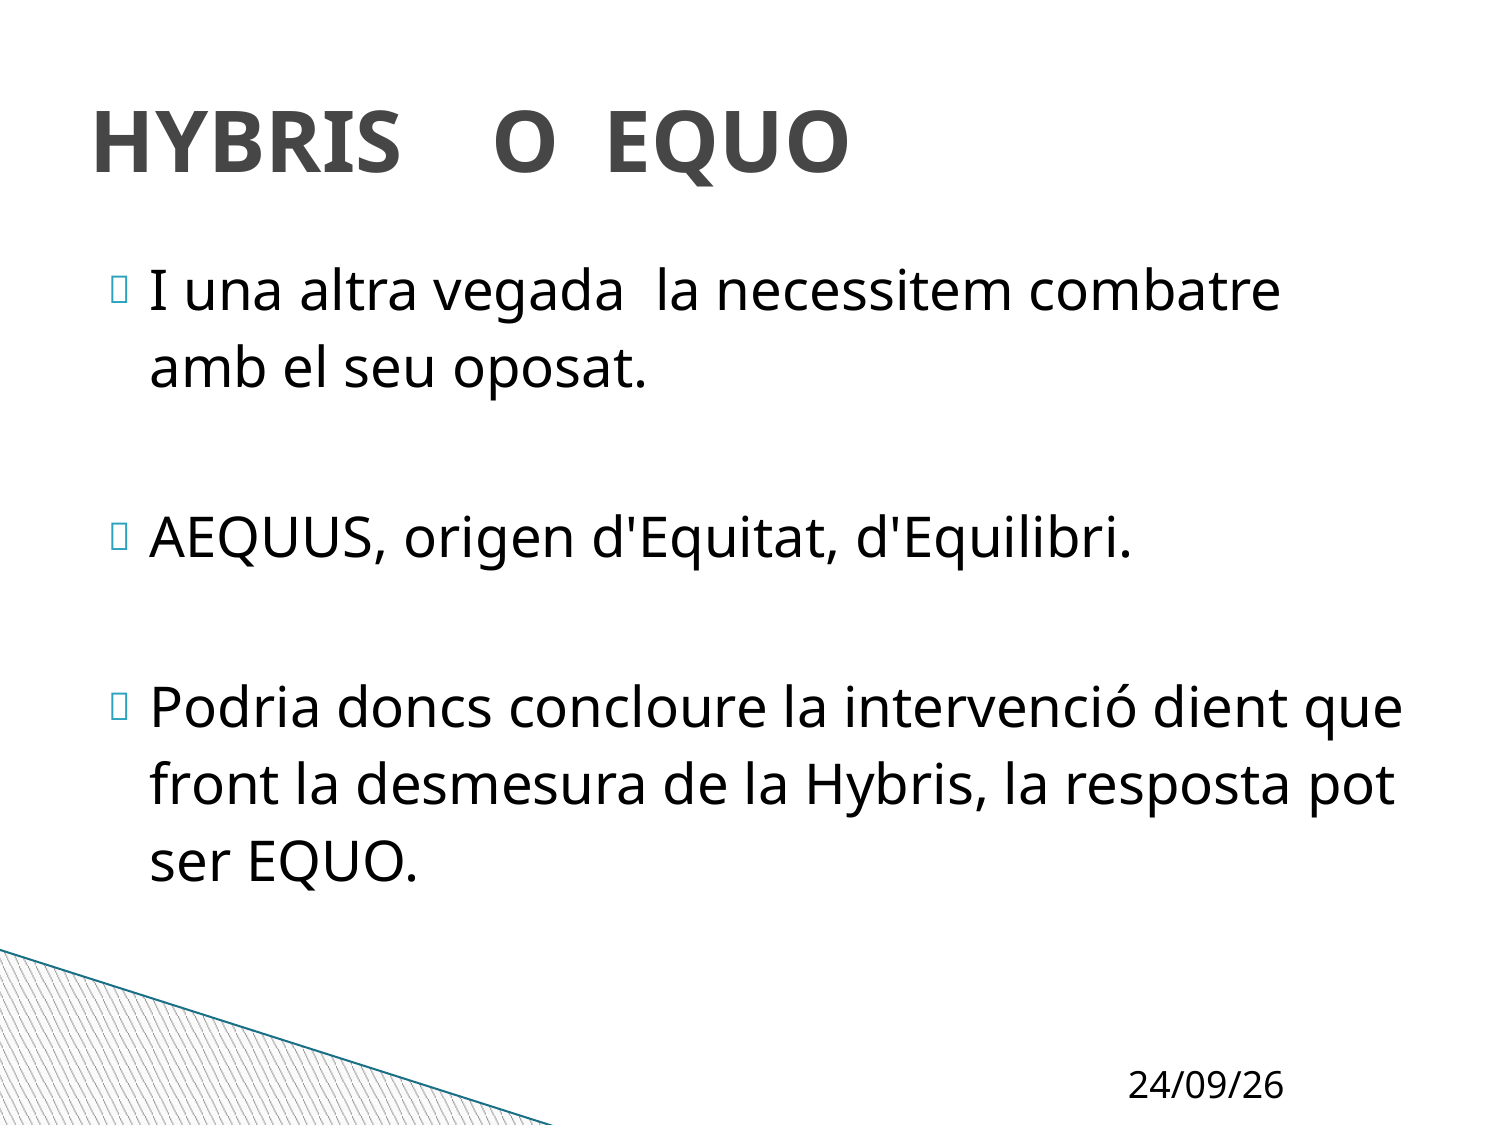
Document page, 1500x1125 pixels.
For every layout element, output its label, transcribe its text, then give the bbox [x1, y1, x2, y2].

title HYBRIS O EQUO [75, 45, 1425, 233]
list I una altra vegada la necessitem combatre amb el seu oposat. AEQUUS, origen d'Equitat, d'Equilibri. Podria doncs concloure la intervenció dient que front la desmesura de la Hybris, la resposta pot ser EQUO. [75, 243, 1425, 986]
picture [0, 952, 543, 1125]
